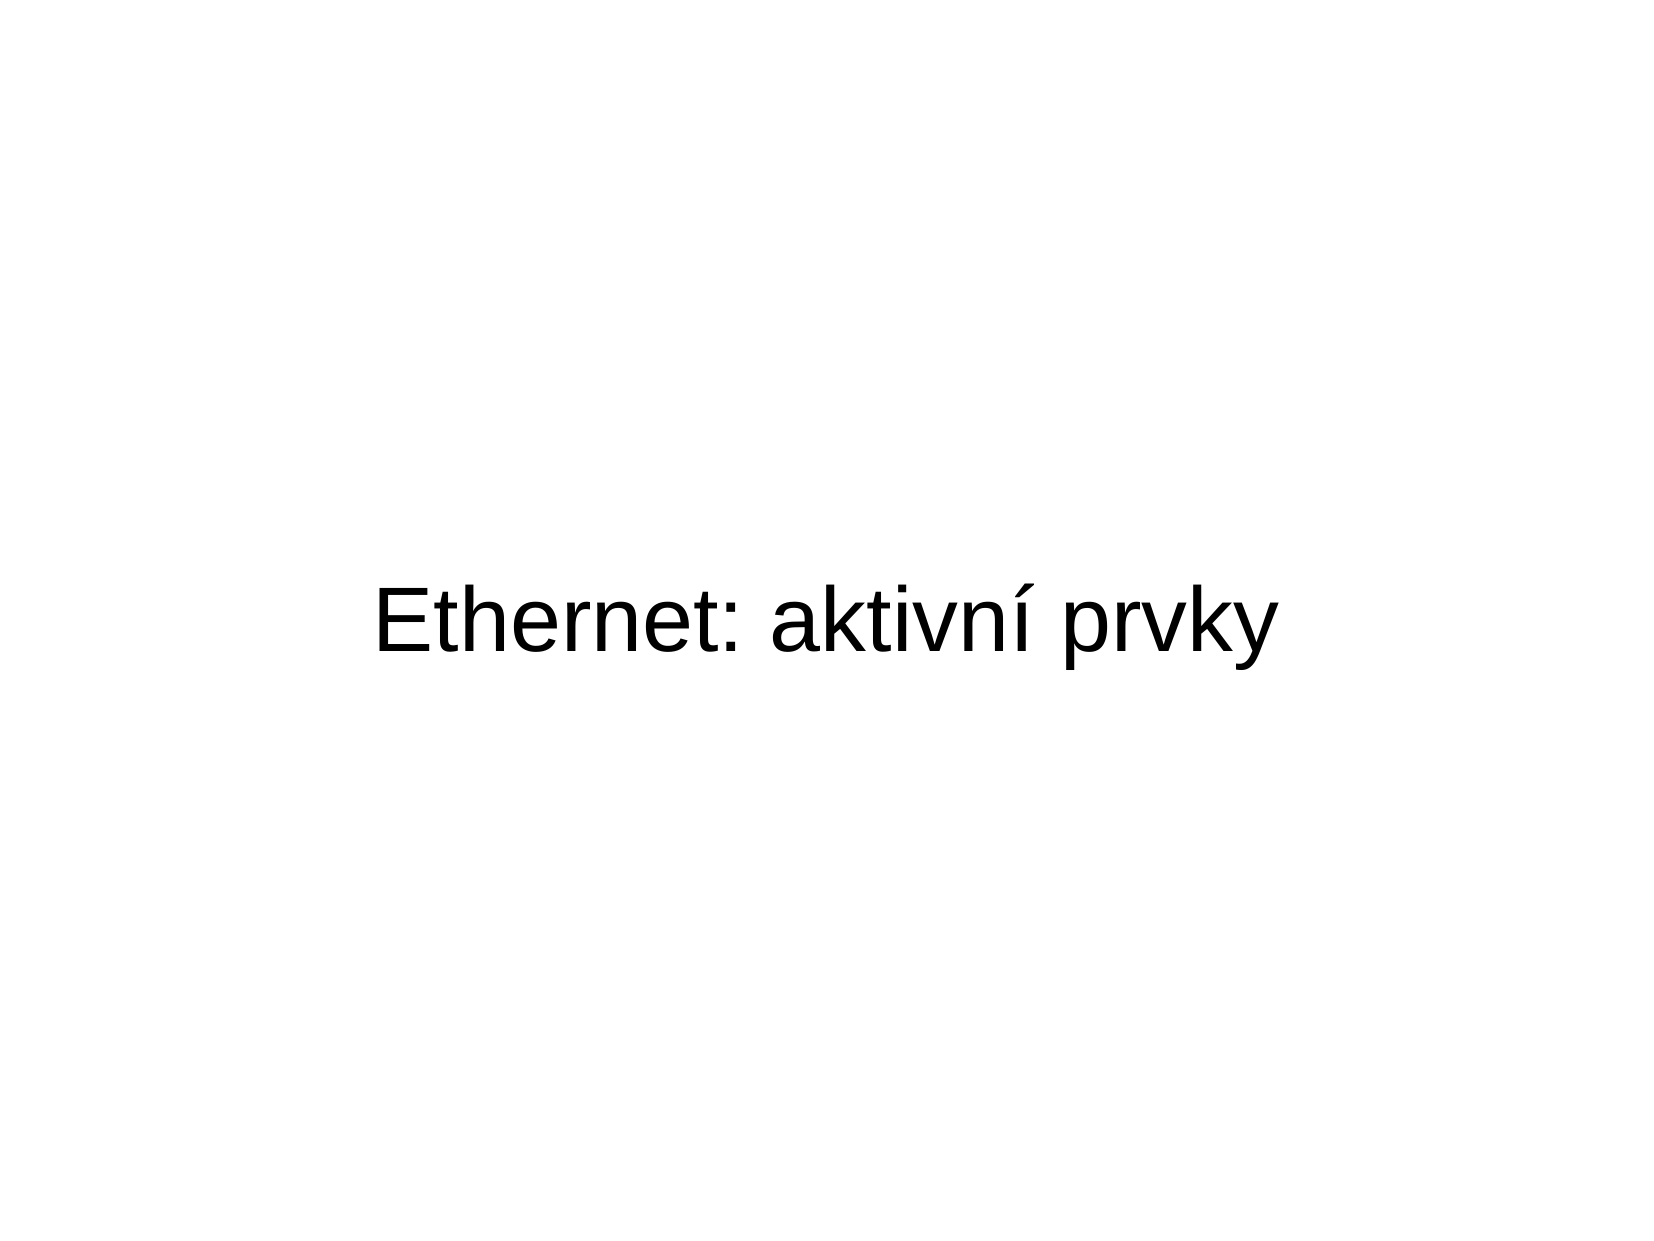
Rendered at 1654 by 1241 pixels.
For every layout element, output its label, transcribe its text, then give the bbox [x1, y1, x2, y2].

title Ethernet: aktivní prvky [82, 516, 1571, 724]
